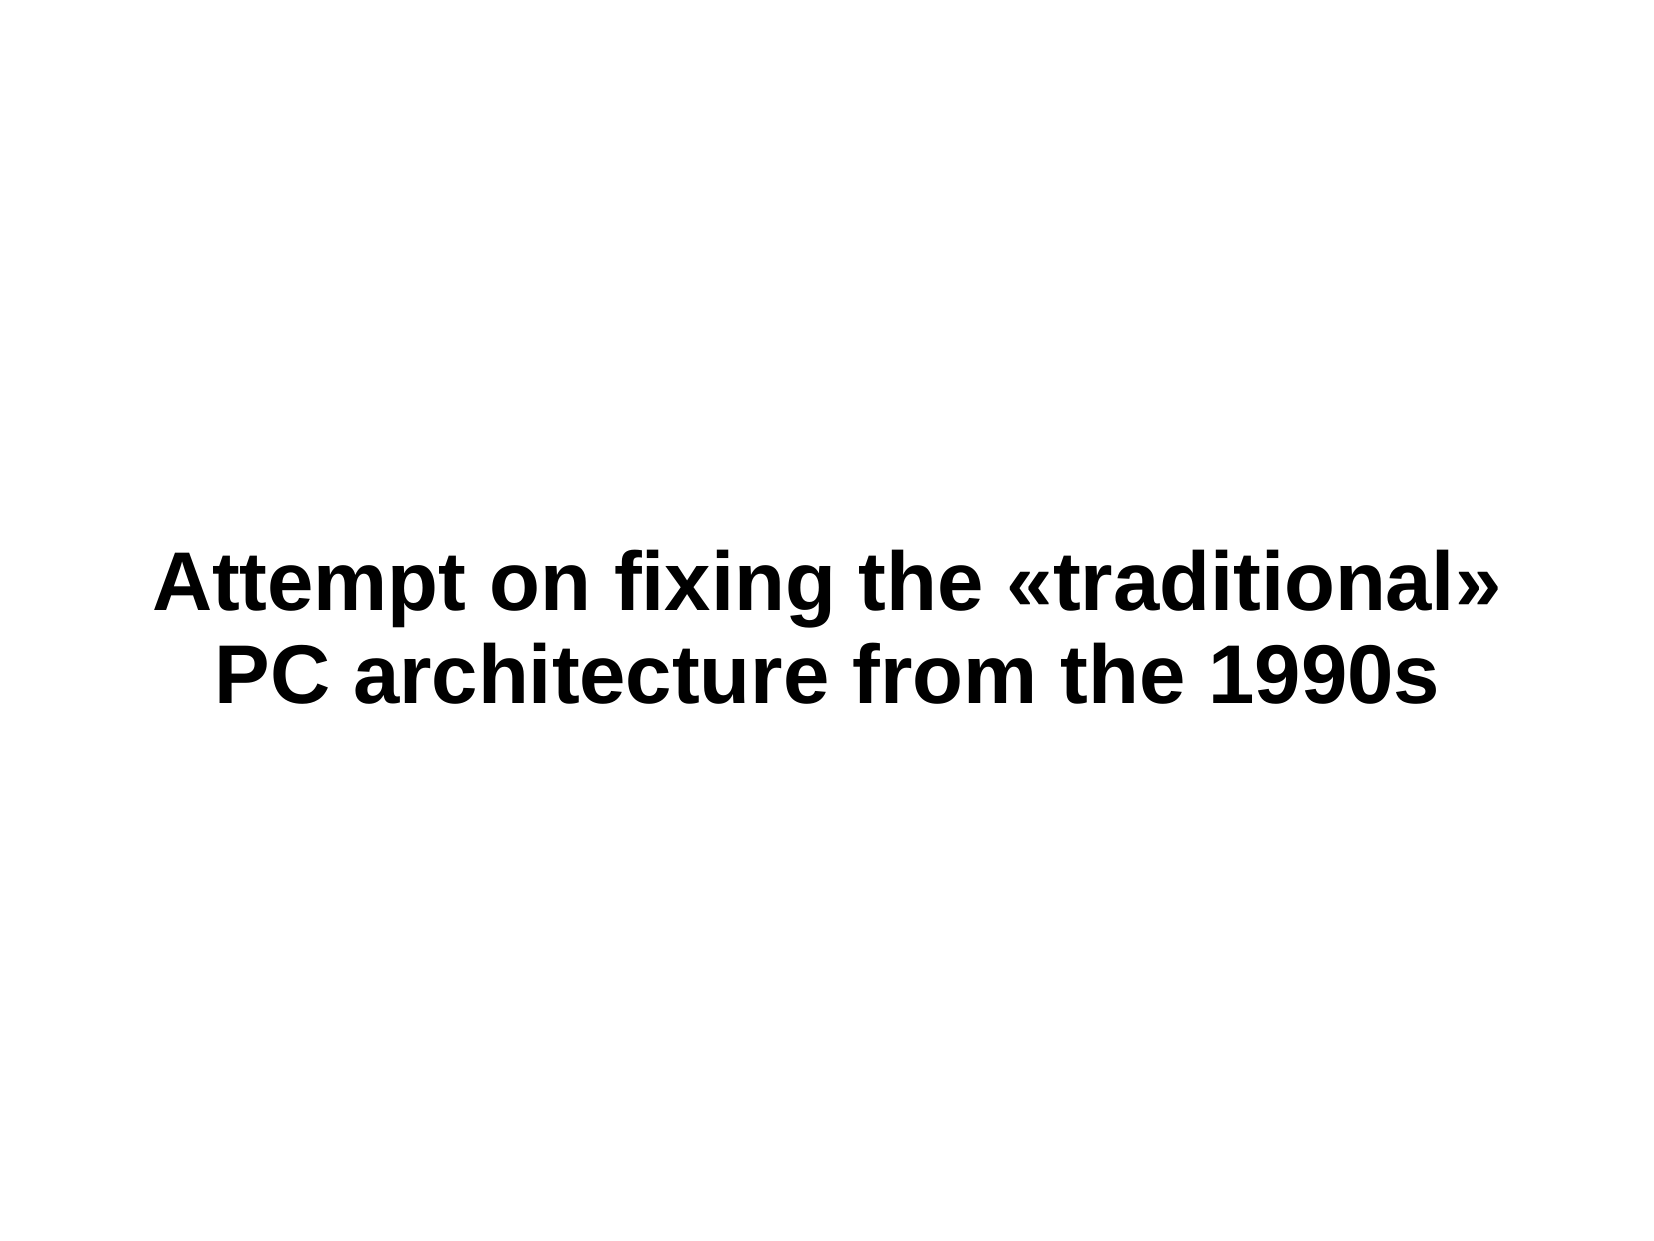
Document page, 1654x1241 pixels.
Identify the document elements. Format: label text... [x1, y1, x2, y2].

title Attempt on fixing the «traditional» PC architecture from the 1990s [121, 451, 1534, 805]
